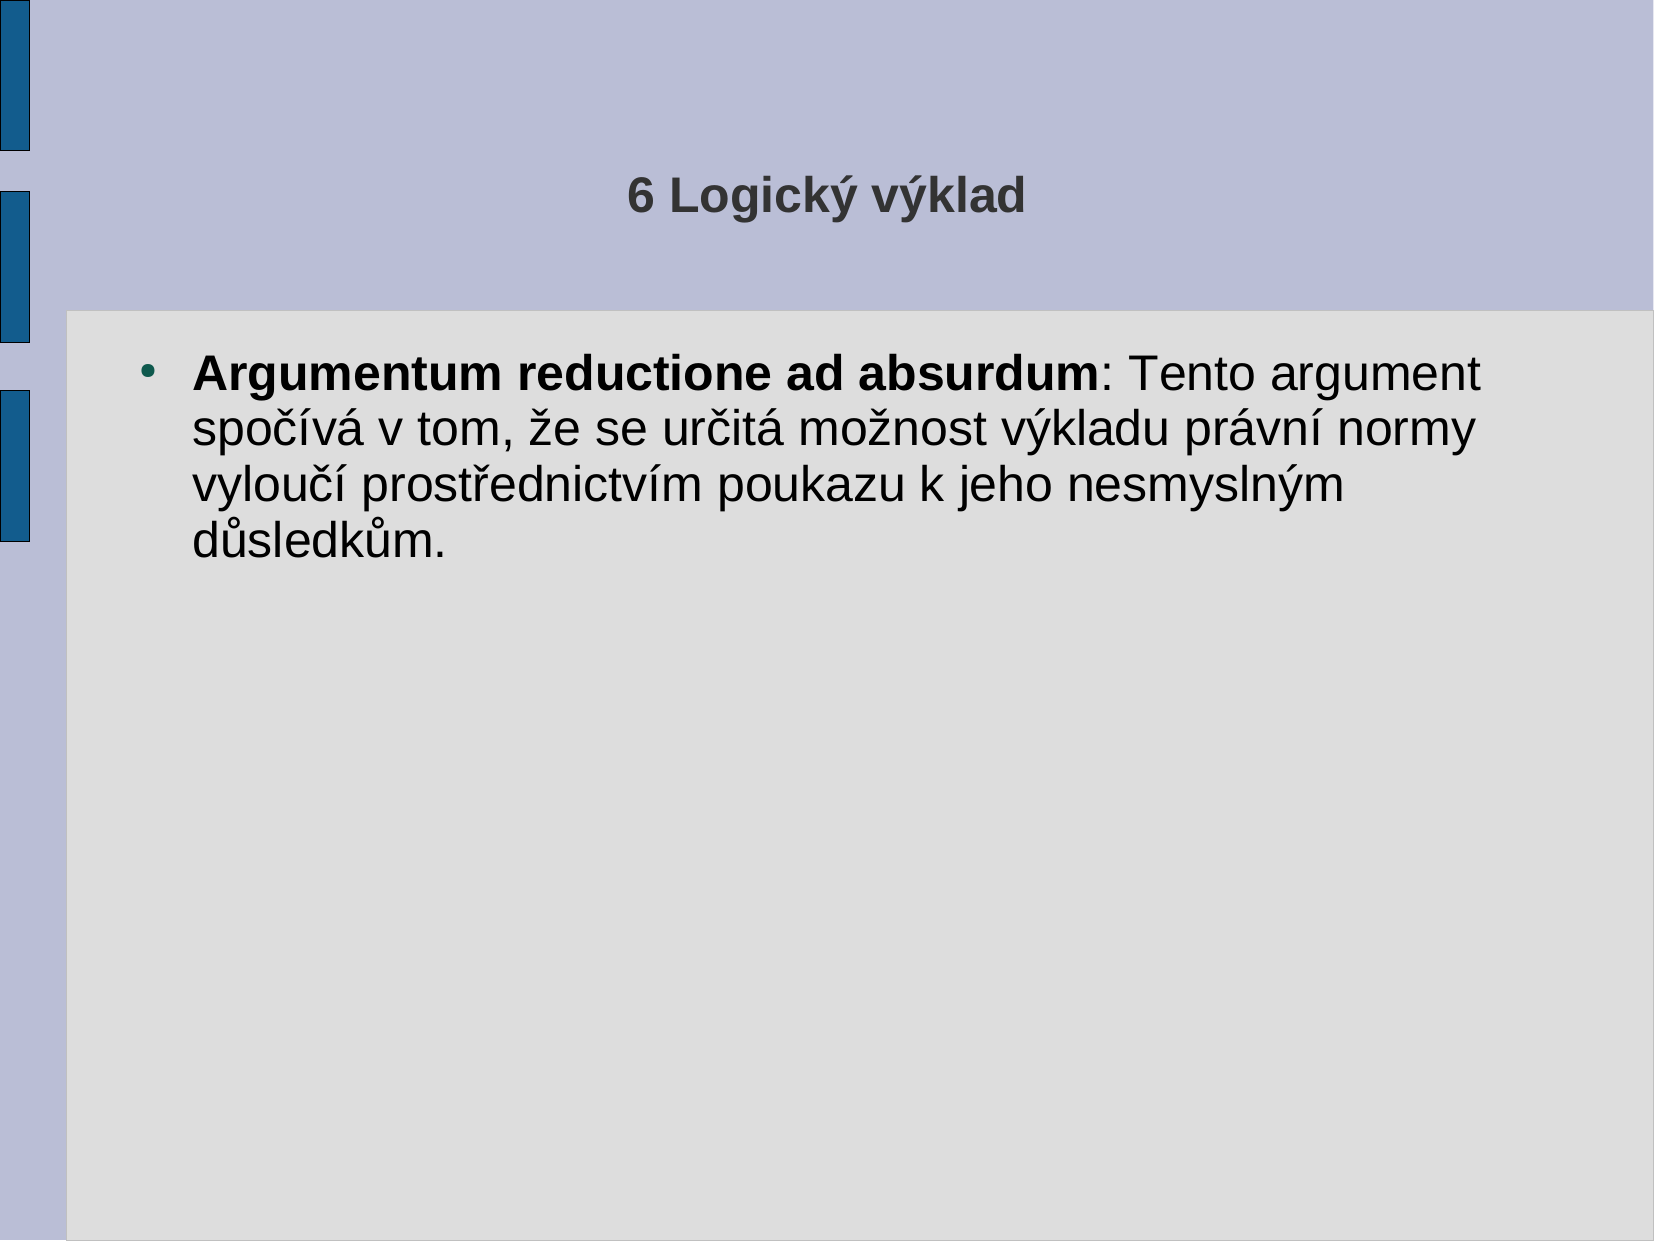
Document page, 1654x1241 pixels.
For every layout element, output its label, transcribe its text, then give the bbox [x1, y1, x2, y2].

list Argumentum reductione ad absurdum: Tento argument spočívá v tom, že se určitá možnost výkladu právní normy vyloučí prostřednictvím poukazu k jeho nesmyslným důsledkům. [121, 344, 1534, 1127]
title 6 Logický výklad [121, 91, 1534, 299]
